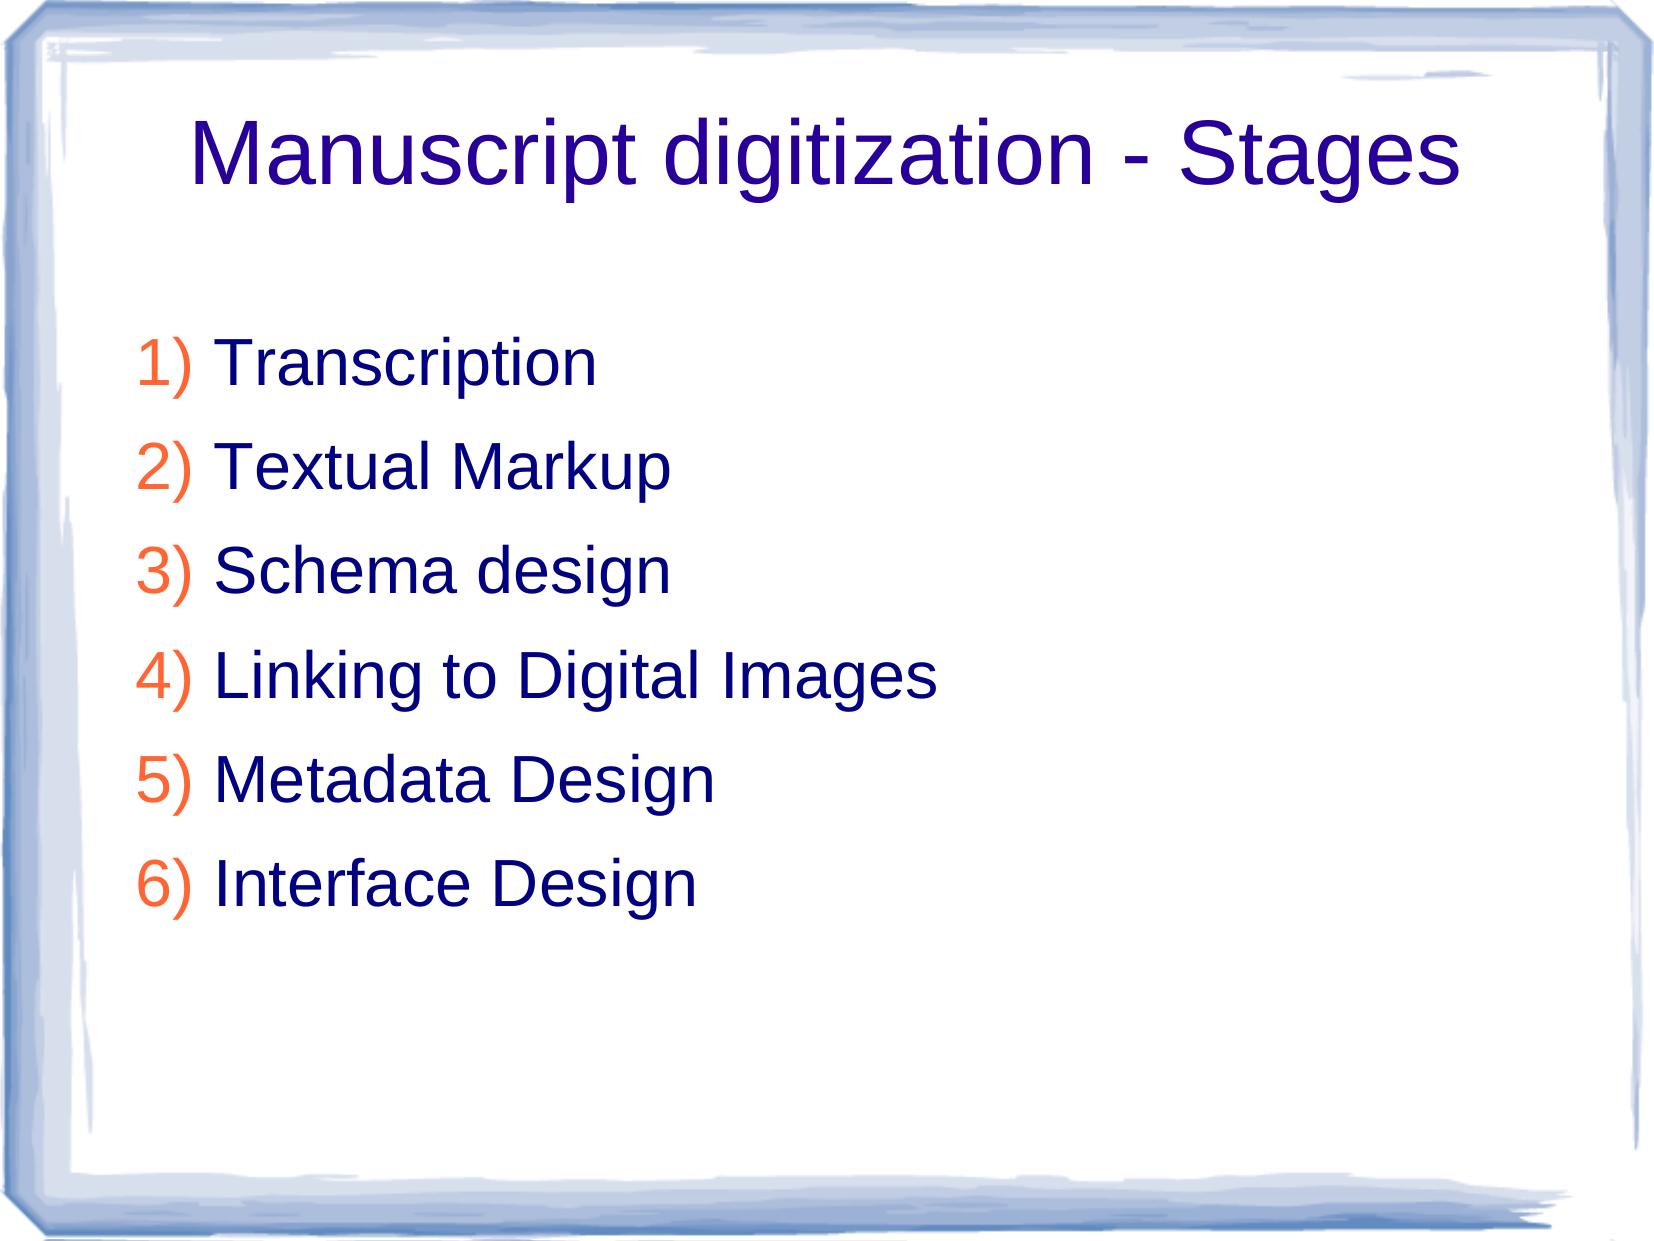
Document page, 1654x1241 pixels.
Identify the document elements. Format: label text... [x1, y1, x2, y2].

picture [0, 0, 1654, 1241]
title Manuscript digitization - Stages [82, 49, 1571, 257]
list Transcription Textual Markup Schema design Linking to Digital Images Metadata Design Interface Design [118, 324, 1571, 1129]
